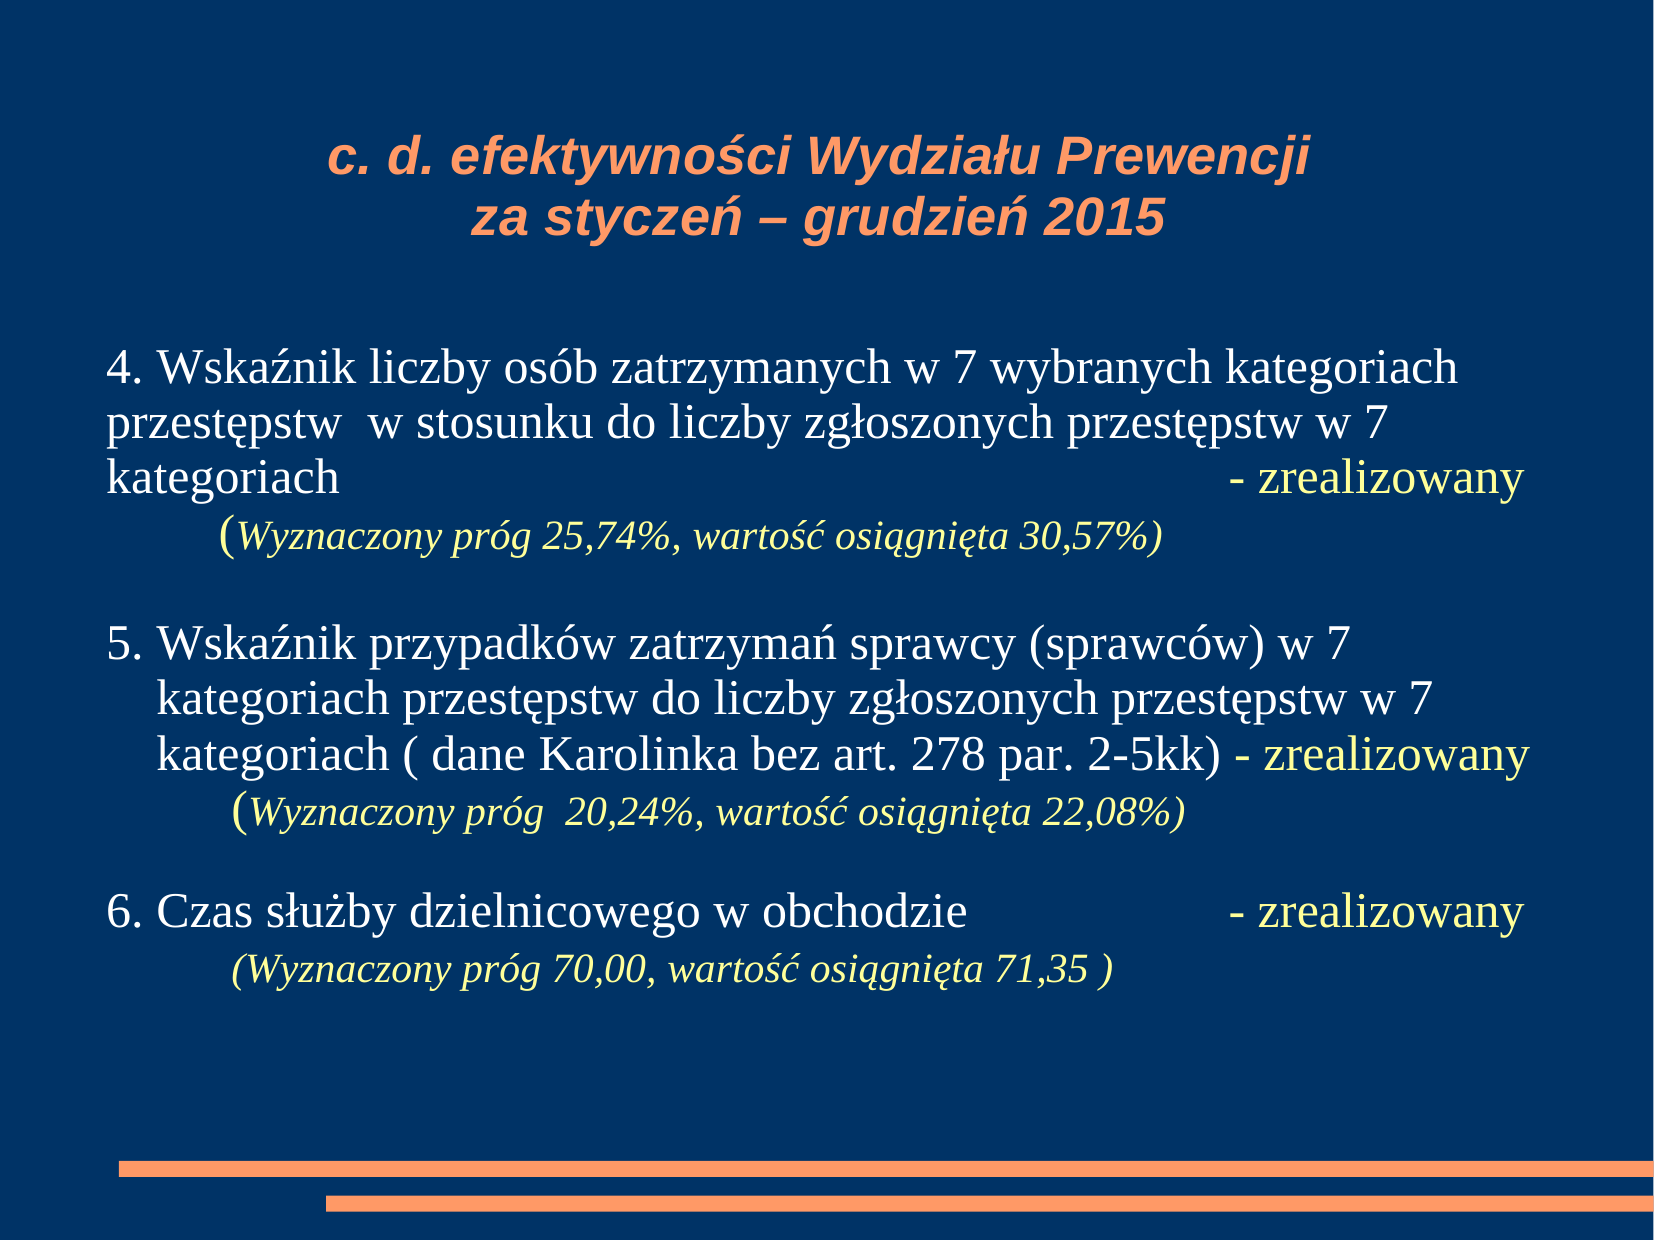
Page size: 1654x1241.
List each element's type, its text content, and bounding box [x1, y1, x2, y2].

title c. d. efektywności Wydziału Prewencji za styczeń – grudzień 2015 [82, 82, 1571, 290]
list 4. Wskaźnik liczby osób zatrzymanych w 7 wybranych kategoriach przestępstw w stosunku do liczby zgłoszonych przestępstw w 7 kategoriach - zrealizowany (Wyznaczony próg 25,74%, wartość osiągnięta 30,57%) 5. Wskaźnik przypadków zatrzymań sprawcy (sprawców) w 7 kategoriach przestępstw do liczby zgłoszonych przestępstw w 7 kategoriach ( dane Karolinka bez art. 278 par. 2-5kk) - zrealizowany (Wyznaczony próg 20,24%, wartość osiągnięta 22,08%) 6. Czas służby dzielnicowego w obchodzie - zrealizowany (Wyznaczony próg 70,00, wartość osiągnięta 71,35 ) [106, 283, 1595, 1222]
